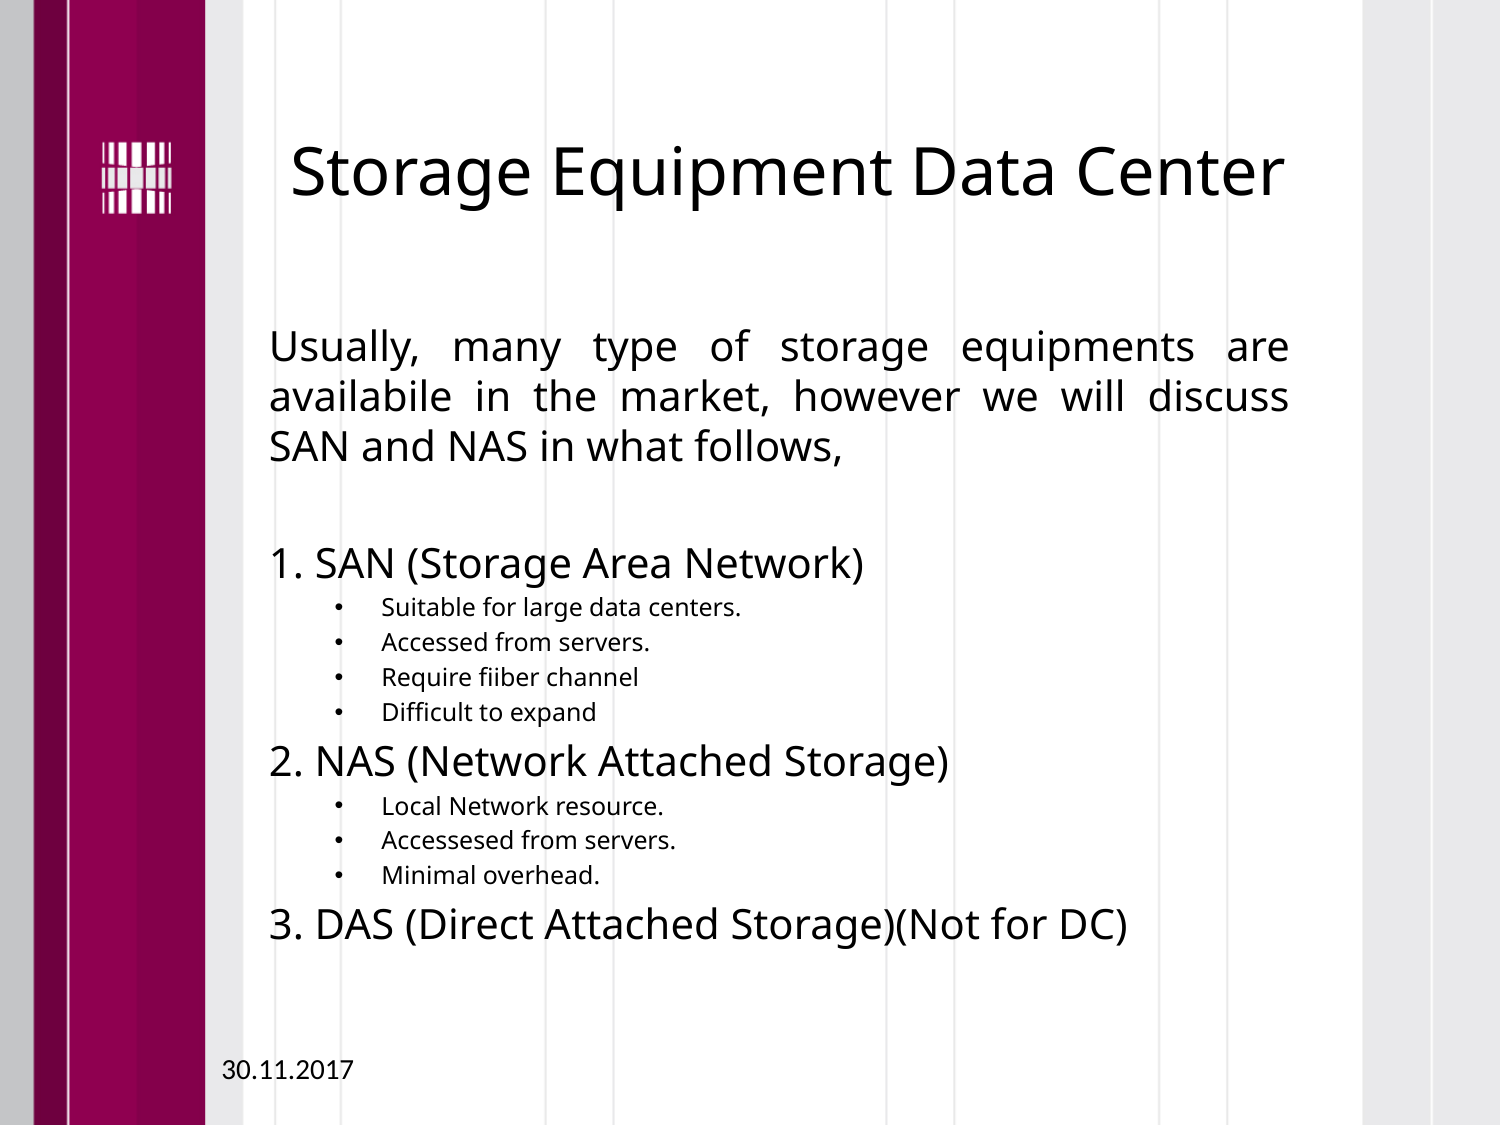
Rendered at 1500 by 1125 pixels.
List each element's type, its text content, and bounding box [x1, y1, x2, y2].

slide_number 30.11.2017 [206, 1042, 557, 1103]
list Usually, many type of storage equipments are availabile in the market, however we will discuss SAN and NAS in what follows, 1. SAN (Storage Area Network) Suitable for large data centers. Accessed from servers. Require fiiber channel Difficult to expand 2. NAS (Network Attached Storage) Local Network resource. Accessesed from servers. Minimal overhead. 3. DAS (Direct Attached Storage)(Not for DC) [253, 312, 1306, 1043]
title Storage Equipment Data Center [275, 75, 1394, 263]
picture [0, 0, 1500, 1125]
